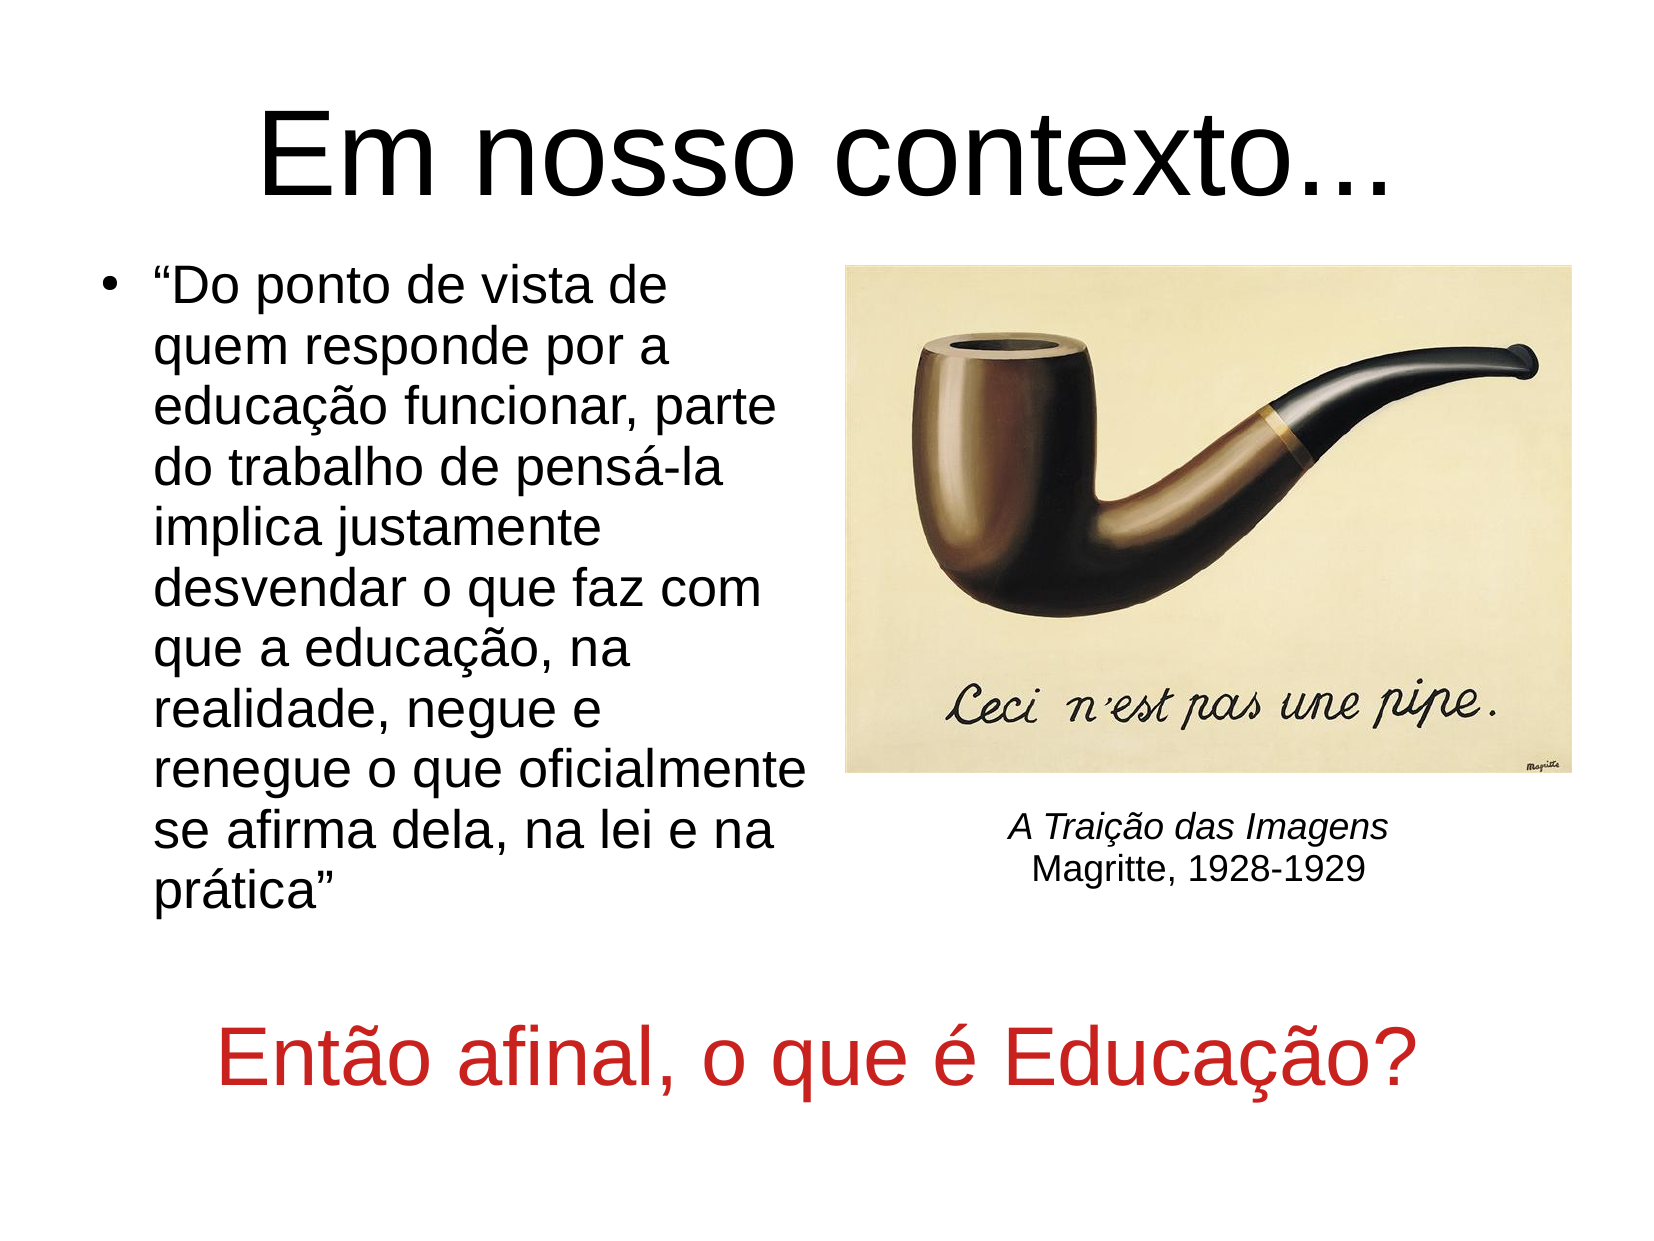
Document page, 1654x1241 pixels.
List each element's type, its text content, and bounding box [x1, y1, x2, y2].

picture [845, 265, 1572, 773]
list “Do ponto de vista de quem responde por a educação funcionar, parte do trabalho de pensá-la implica justamente desvendar o que faz com que a educação, na realidade, negue e renegue o que oficialmente se afirma dela, na lei e na prática” [82, 254, 809, 598]
title Em nosso contexto... [82, 49, 1571, 257]
text_box A Traição das Imagens Magritte, 1928-1929 [992, 826, 1406, 869]
text_box Então afinal, o que é Educação? [200, 1002, 1560, 1111]
